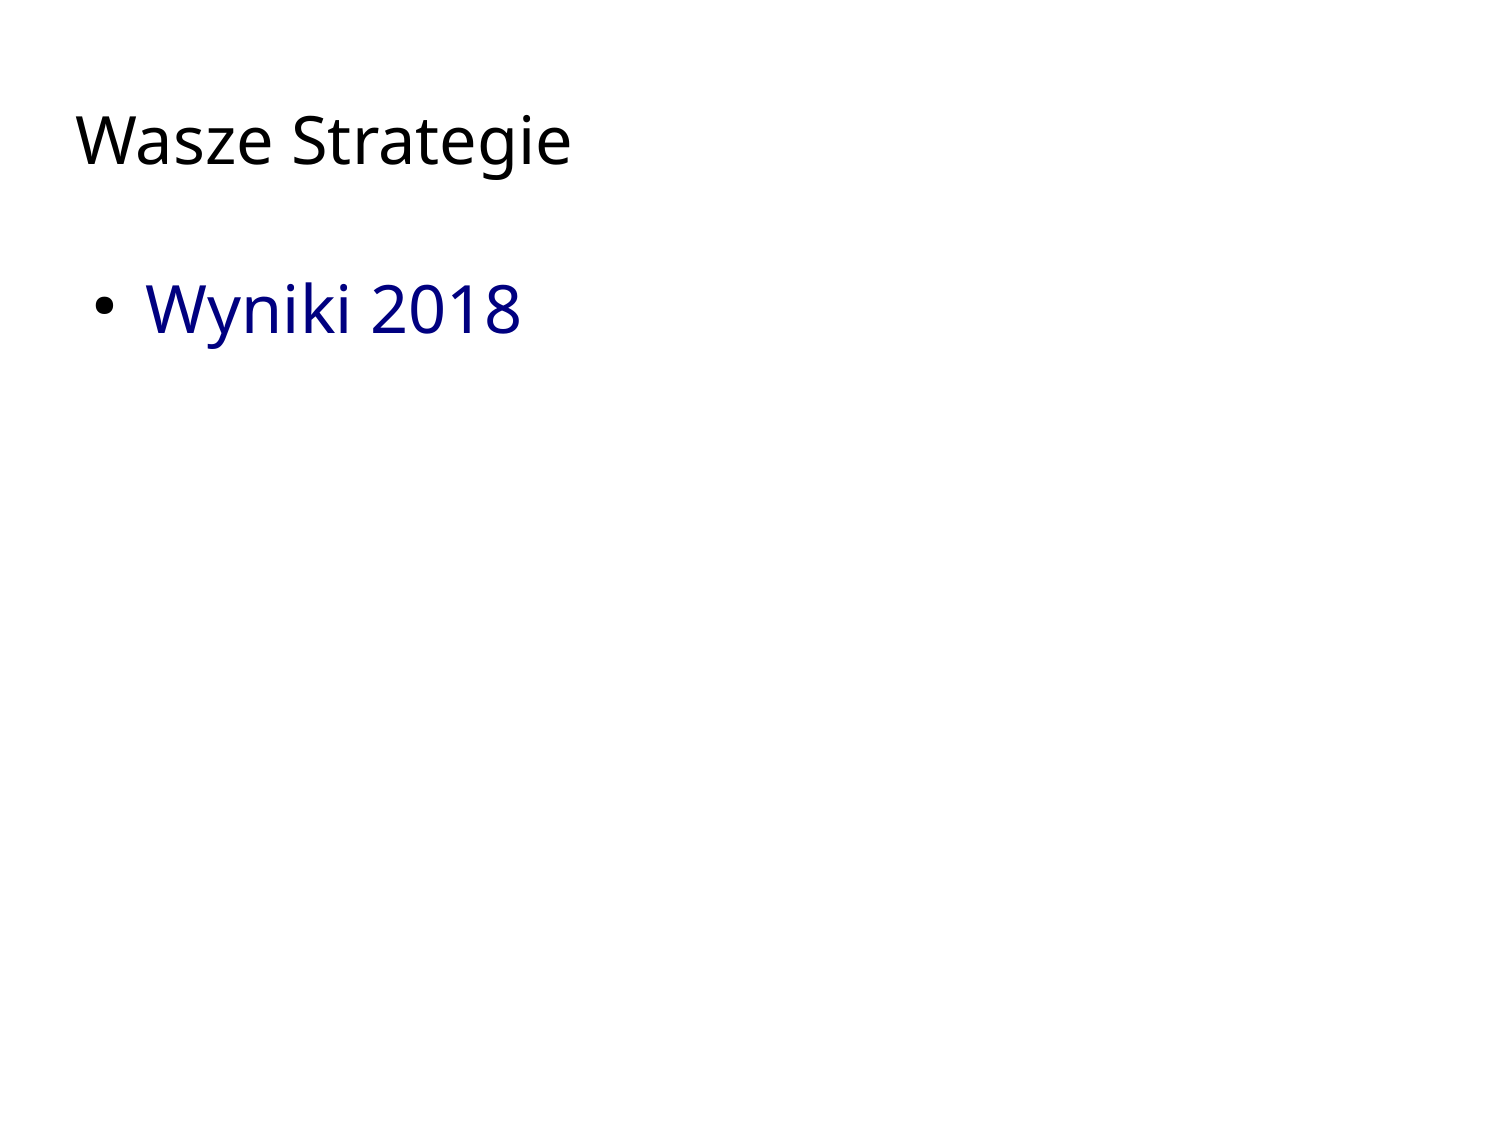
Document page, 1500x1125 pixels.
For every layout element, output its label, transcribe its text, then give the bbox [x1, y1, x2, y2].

list Wyniki 2018 [75, 262, 1425, 1005]
title Wasze Strategie [75, 45, 1425, 233]
